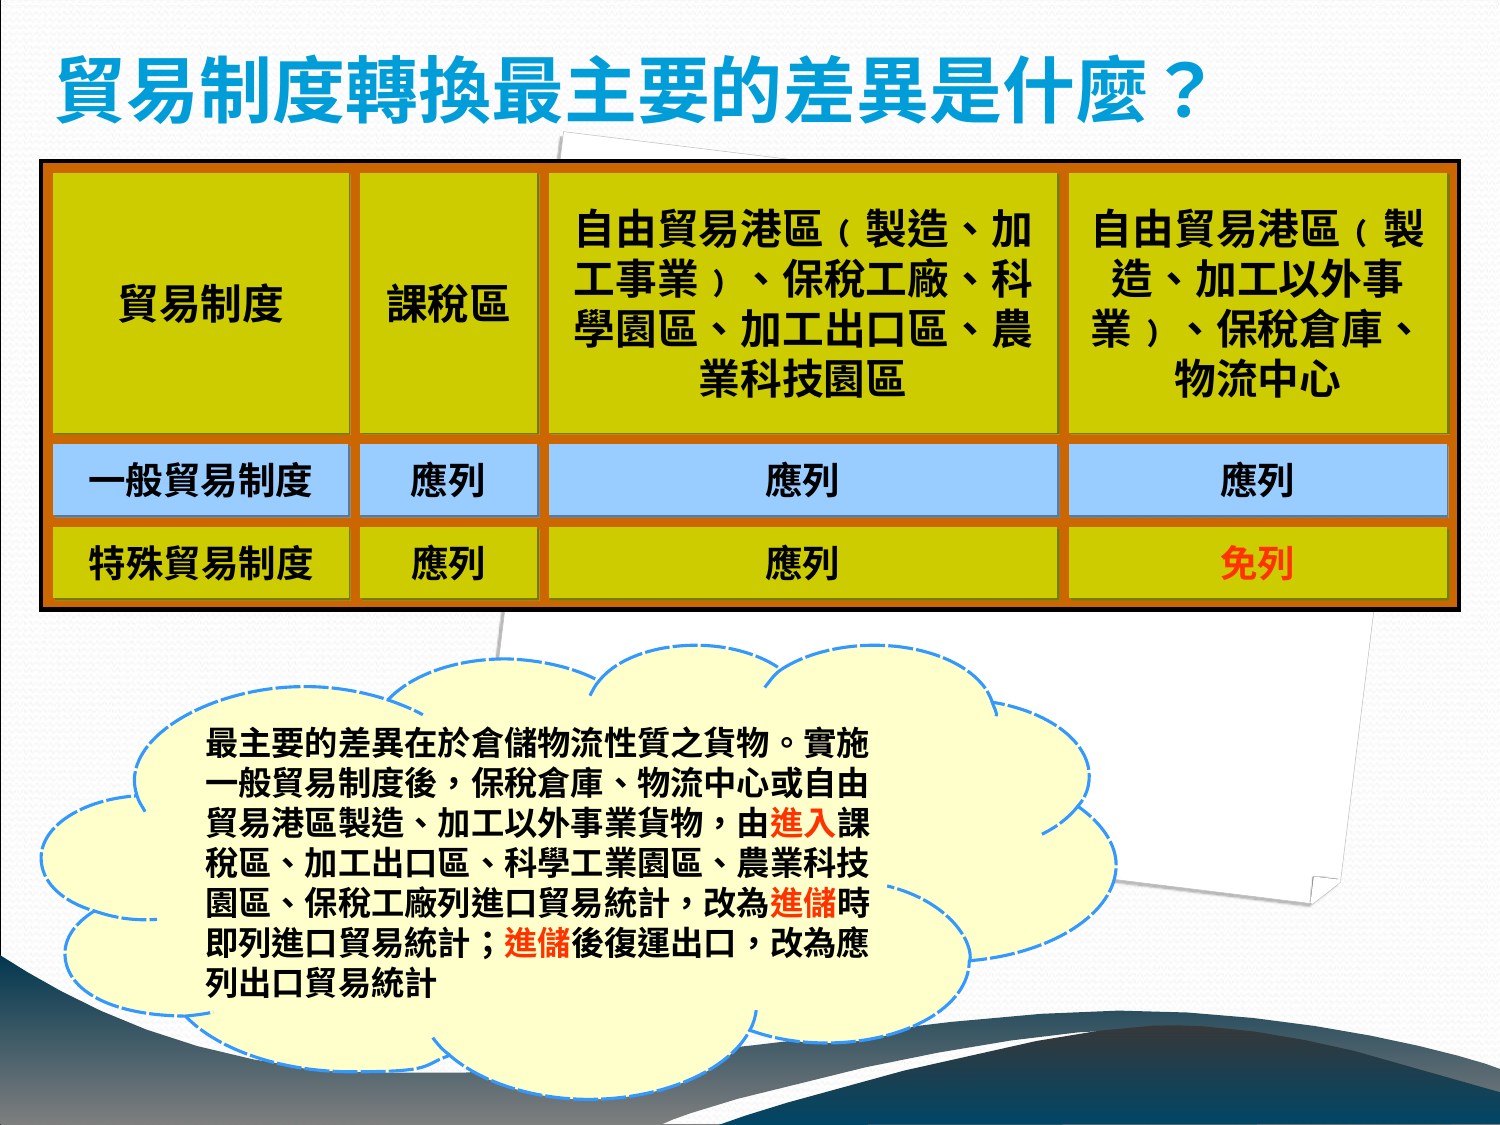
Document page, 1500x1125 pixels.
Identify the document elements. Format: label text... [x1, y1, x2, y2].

text_box 貿易制度 [53, 173, 349, 433]
text_box 應列 [360, 527, 537, 598]
text_box 應列 [1069, 444, 1447, 515]
title 貿易制度轉換最主要的差異是什麼？ [53, 27, 1404, 132]
text_box 一般貿易制度 [53, 444, 348, 515]
text_box 應列 [360, 444, 537, 515]
text_box 應列 [549, 444, 1057, 515]
text_box 最主要的差異在於倉儲物流性質之貨物。實施一般貿易制度後，保稅倉庫、物流中心或自由貿易港區製造、加工以外事業貨物，由進入課稅區、加工出口區、科學工業園區、農業科技園區、保稅工廠列進口貿易統計，改為進儲時即列進口貿易統計；進儲後復運出口，改為應列出口貿易統計 [41, 645, 1117, 1100]
text_box 特殊貿易制度 [53, 527, 349, 598]
text_box 自由貿易港區﹙製造、加工以外事業﹚、保稅倉庫、物流中心 [1069, 173, 1447, 433]
text_box 課稅區 [360, 173, 537, 433]
text_box 應列 [549, 527, 1057, 598]
text_box 免列 [1069, 527, 1447, 598]
text_box 自由貿易港區﹙製造、加工事業﹚、保稅工廠、科學園區、加工出口區、農業科技園區 [549, 173, 1057, 433]
text_box [41, 161, 1459, 610]
